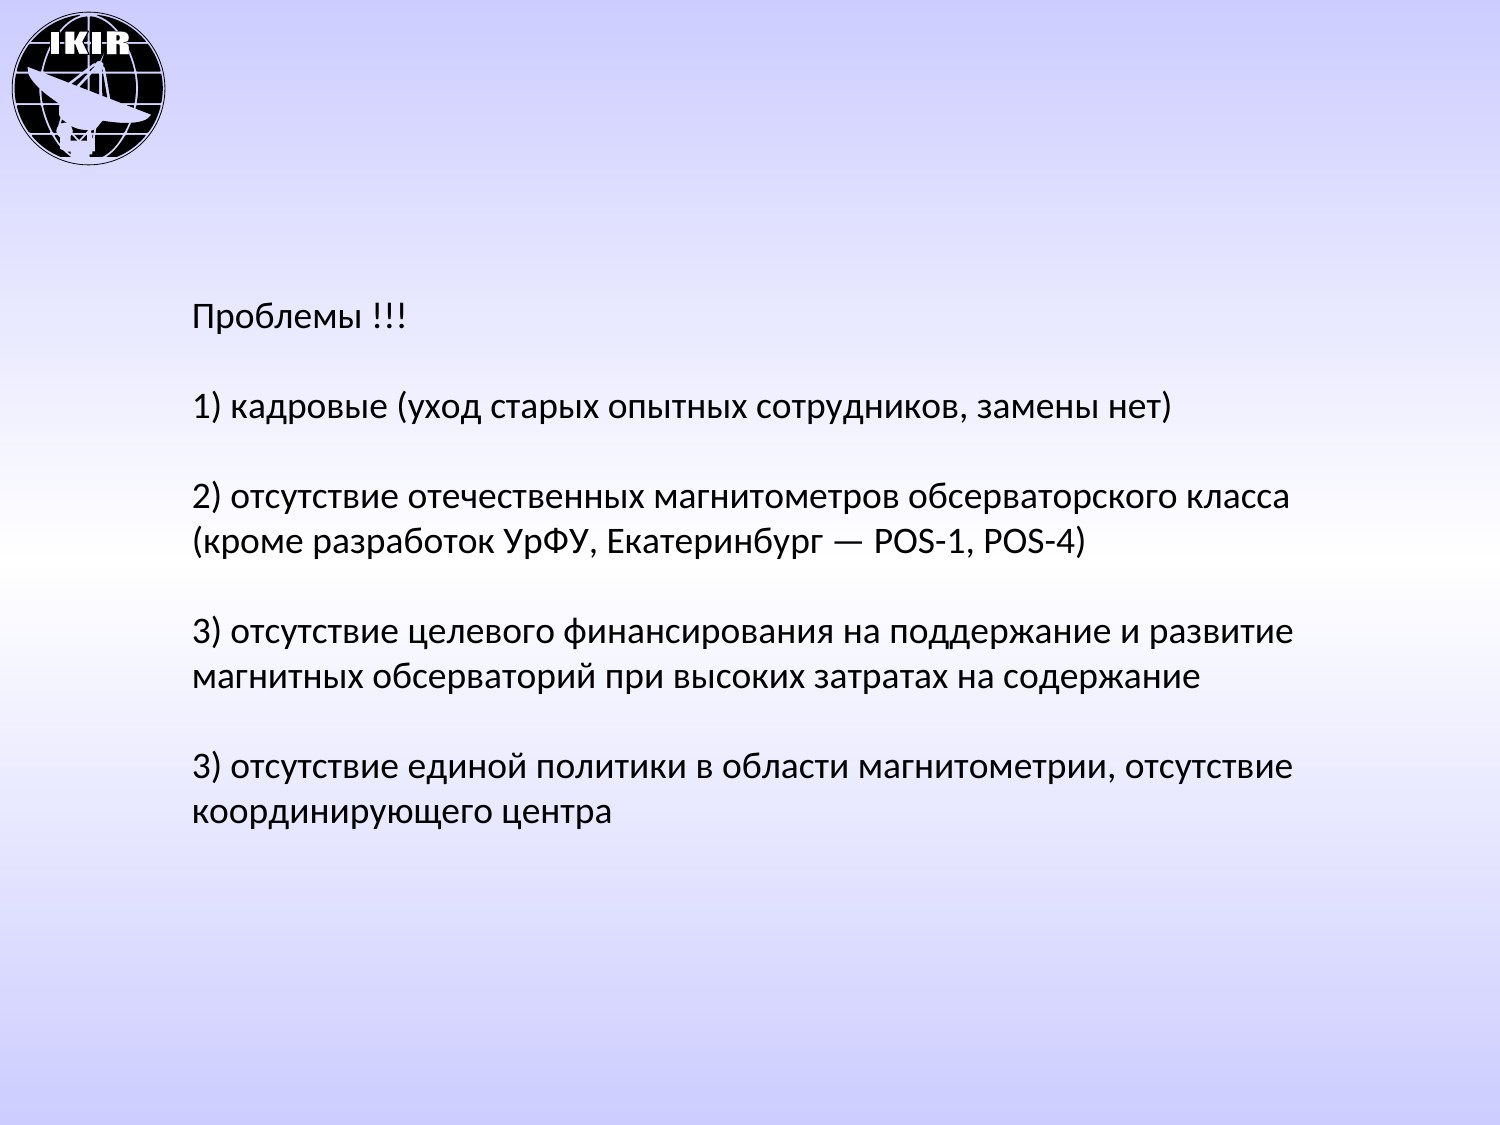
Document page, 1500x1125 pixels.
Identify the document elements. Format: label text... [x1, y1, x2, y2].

picture [11, 11, 166, 166]
text_box Проблемы !!! 1) кадровые (уход старых опытных сотрудников, замены нет) 2) отсутствие отечественных магнитометров обсерваторского класса (кроме разработок УрФУ, Екатеринбург — POS-1, POS-4) 3) отсутствие целевого финансирования на поддержание и развитие магнитных обсерваторий при высоких затратах на содержание 3) отсутствие единой политики в области магнитометрии, отсутствие координирующего центра [177, 283, 1312, 839]
